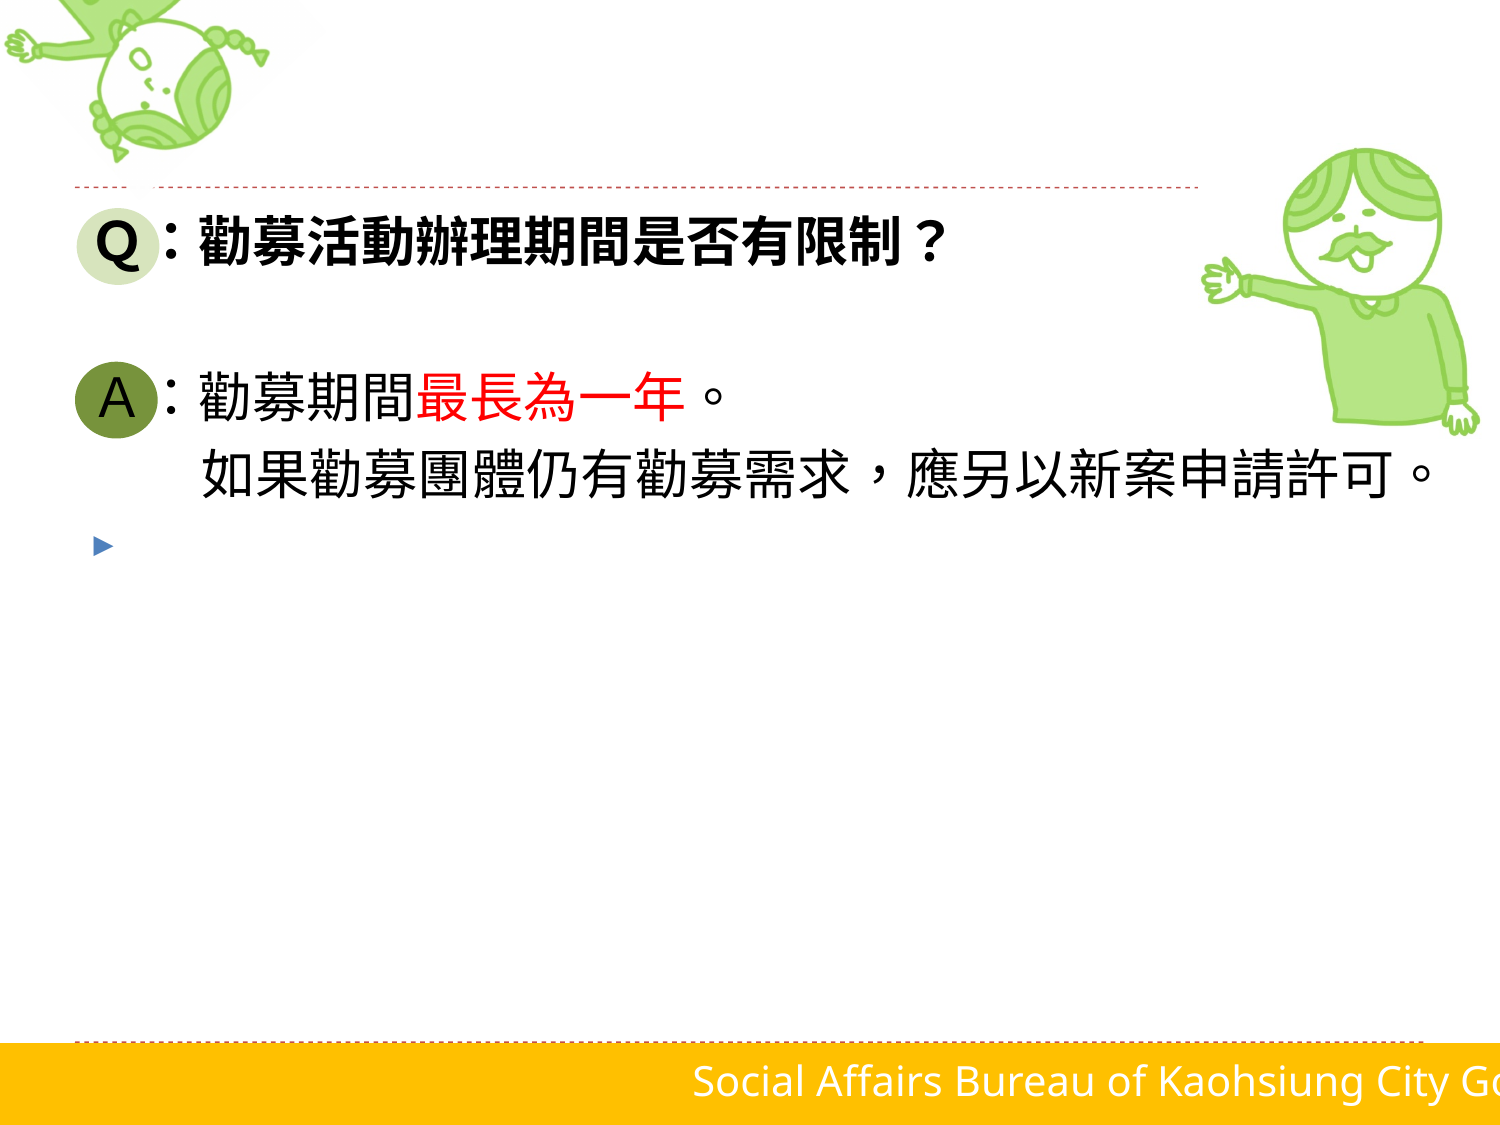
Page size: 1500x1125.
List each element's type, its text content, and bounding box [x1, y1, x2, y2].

picture [0, 0, 326, 200]
text_box Social Affairs Bureau of Kaohsiung City Government [0, 1043, 1500, 1125]
picture [1198, 143, 1482, 439]
list Ｑ：勸募活動辦理期間是否有限制？ Ａ：勸募期間最長為一年。 如果勸募團體仍有勸募需求，應另以新案申請許可。 [75, 200, 1426, 528]
